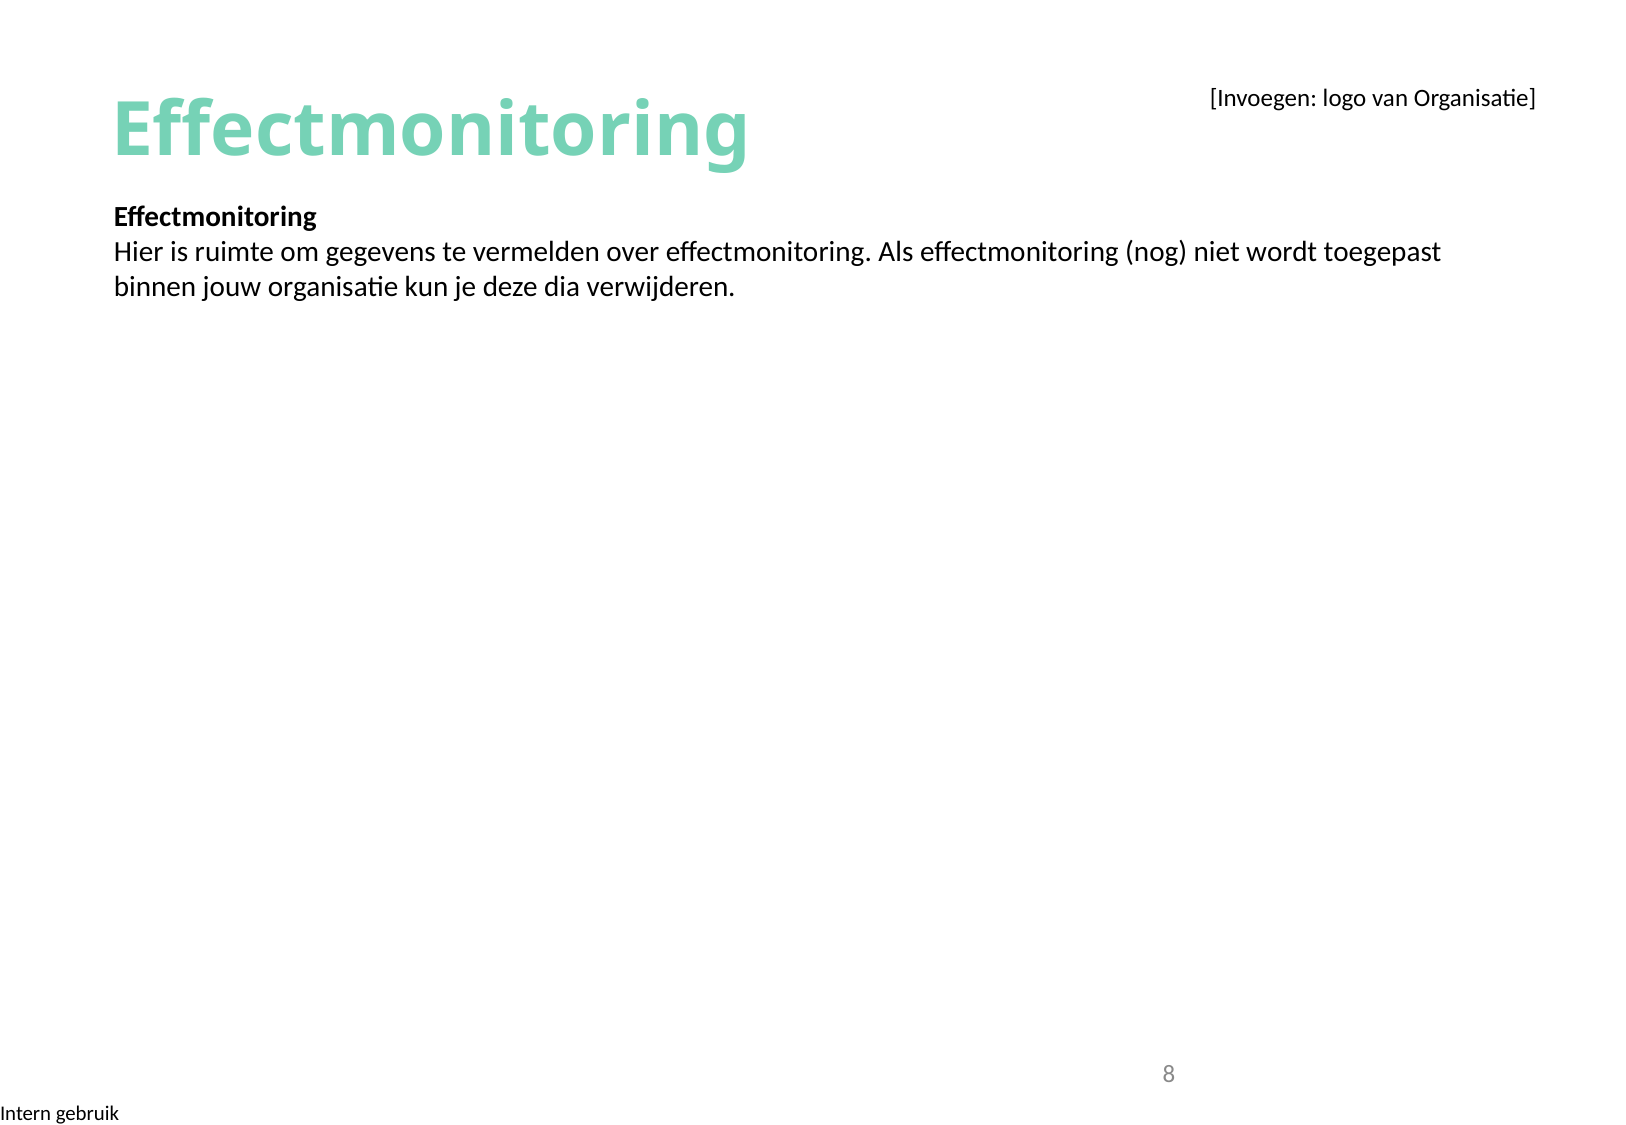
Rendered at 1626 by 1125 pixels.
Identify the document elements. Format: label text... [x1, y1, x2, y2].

text_box 8 [1147, 1042, 1514, 1103]
text_box Effectmonitoring Hier is ruimte om gegevens te vermelden over effectmonitoring. Als effectmonitoring (nog) niet wordt toegepast binnen jouw organisatie kun je deze dia verwijderen. [99, 190, 1516, 318]
text_box Effectmonitoring [98, 28, 1613, 179]
